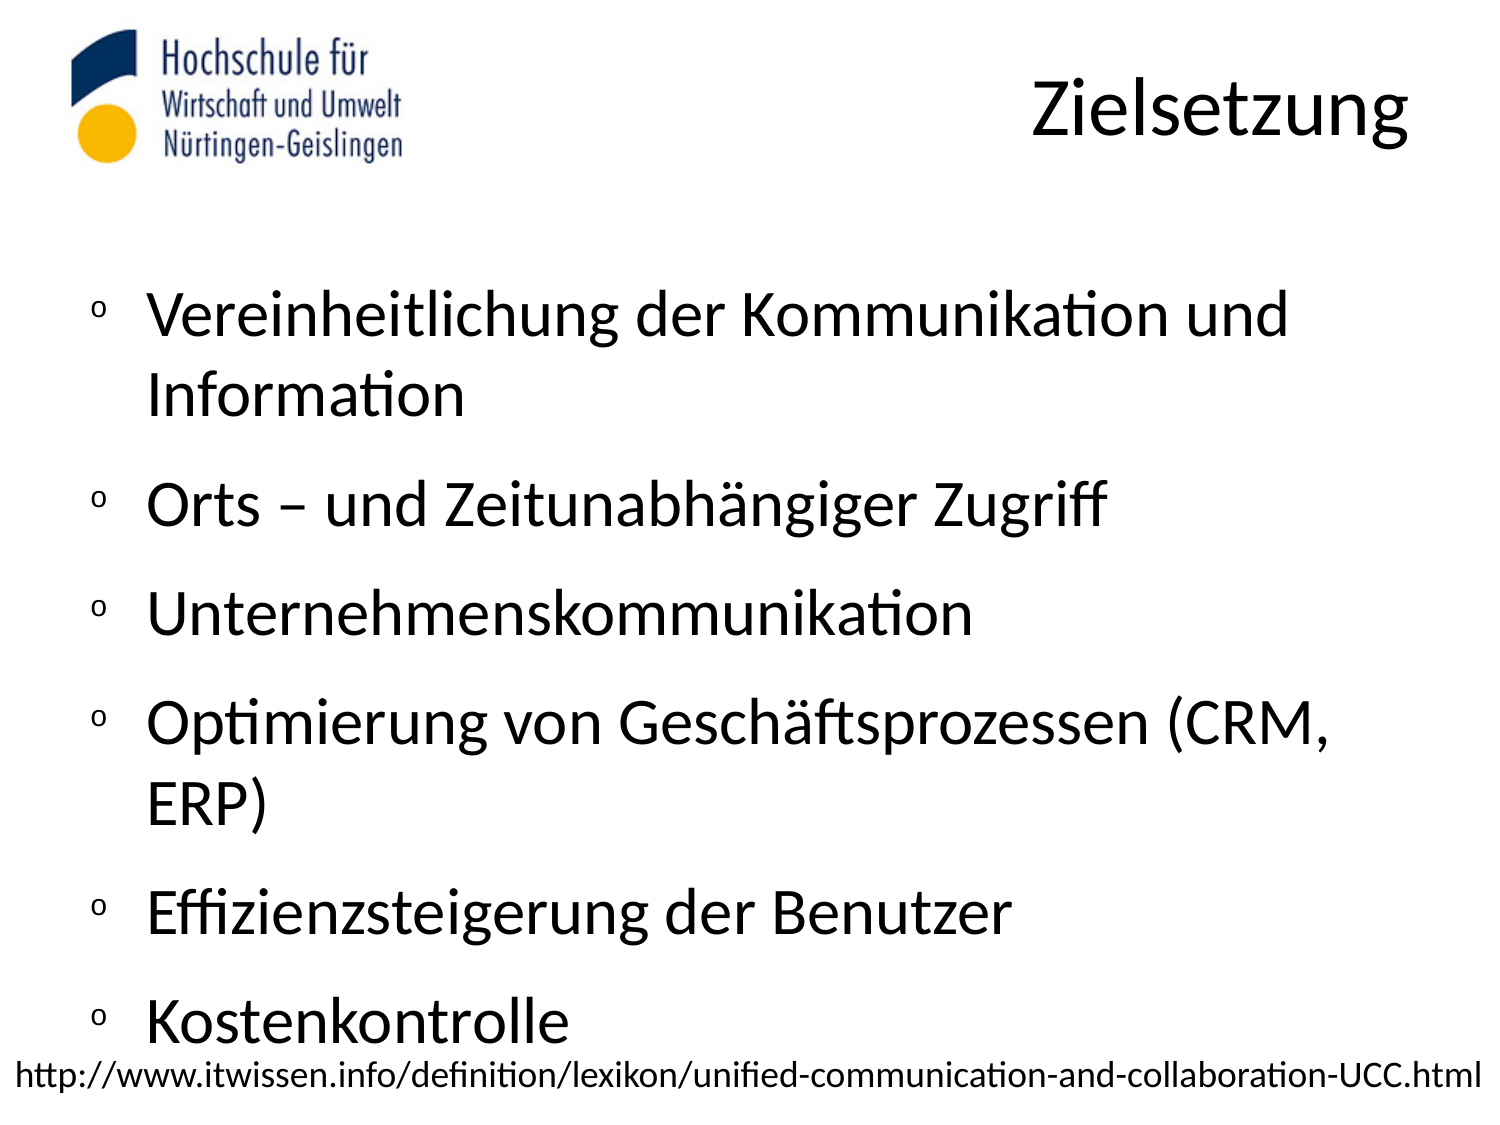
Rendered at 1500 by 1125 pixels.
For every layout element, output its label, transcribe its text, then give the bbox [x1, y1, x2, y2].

picture [3, 19, 472, 176]
title Zielsetzung [75, 45, 1425, 233]
footer http://www.itwissen.info/definition/lexikon/unified-communication-and-collaboration-UCC.html [0, 1042, 1500, 1103]
list Vereinheitlichung der Kommunikation und Information Orts – und Zeitunabhängiger Zugriff Unternehmenskommunikation Optimierung von Geschäftsprozessen (CRM, ERP) Effizienzsteigerung der Benutzer Kostenkontrolle [75, 262, 1425, 1005]
